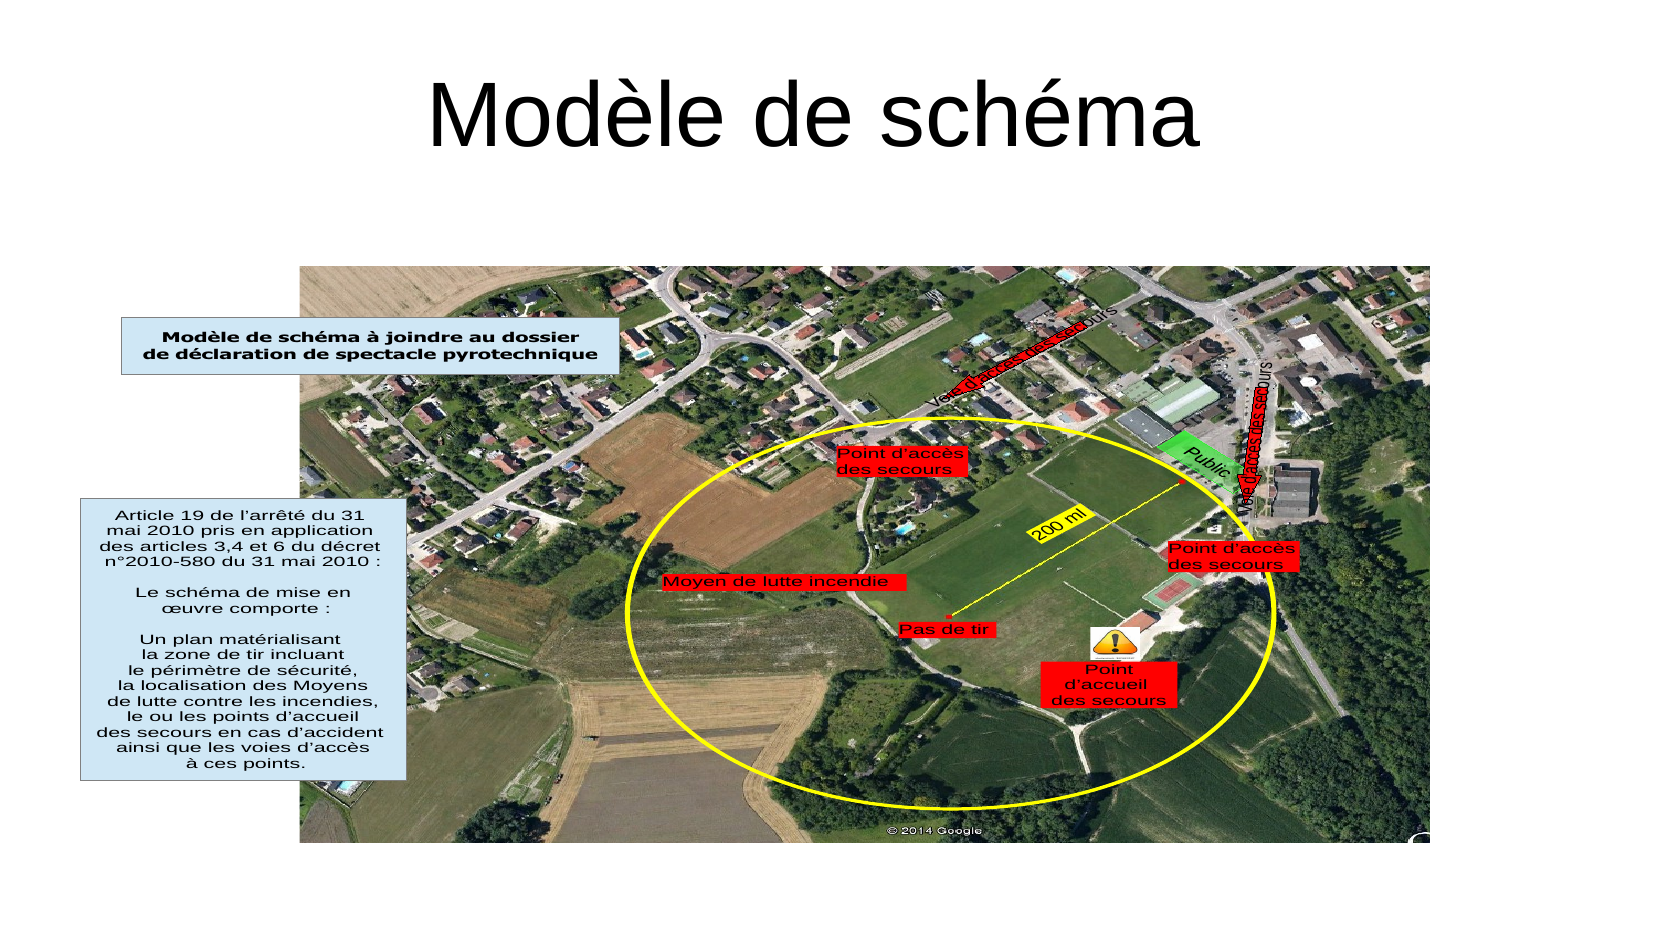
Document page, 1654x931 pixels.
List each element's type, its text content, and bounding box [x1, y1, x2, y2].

picture [29, 217, 1536, 886]
title Modèle de schéma [82, 37, 1571, 193]
